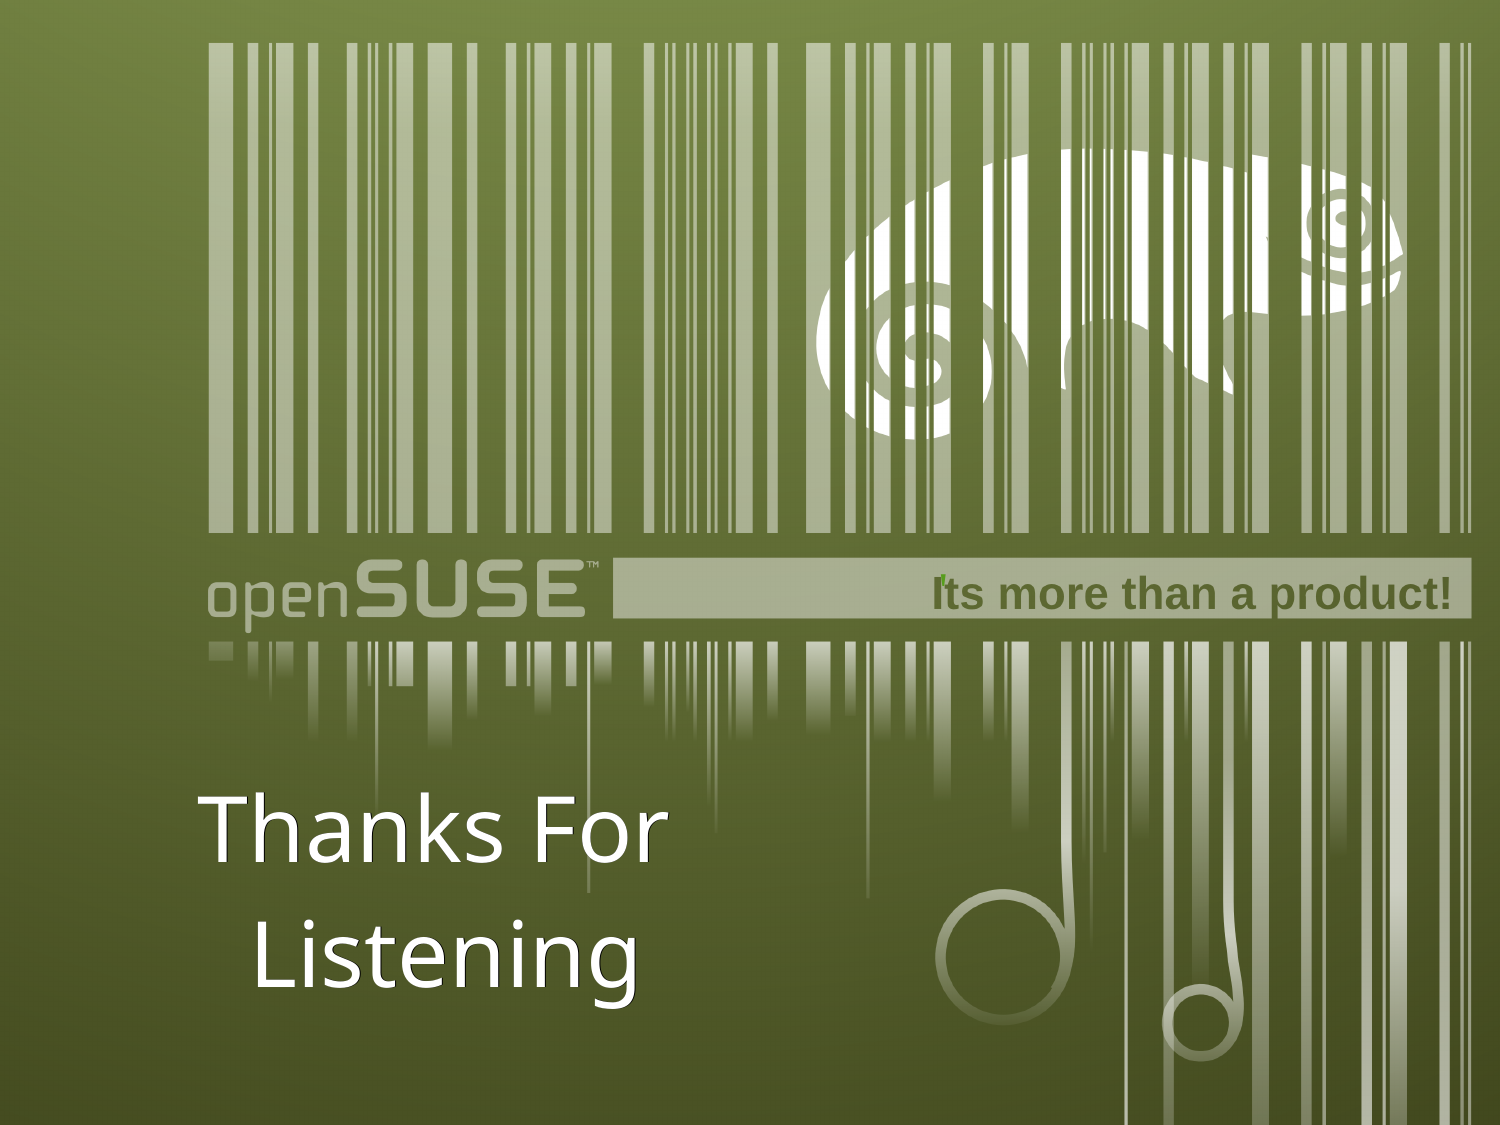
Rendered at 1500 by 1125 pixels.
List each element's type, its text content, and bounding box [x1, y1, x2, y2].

text_box ' [939, 560, 948, 616]
title Thanks For Listening [35, 738, 858, 1041]
picture [0, 0, 1500, 1125]
